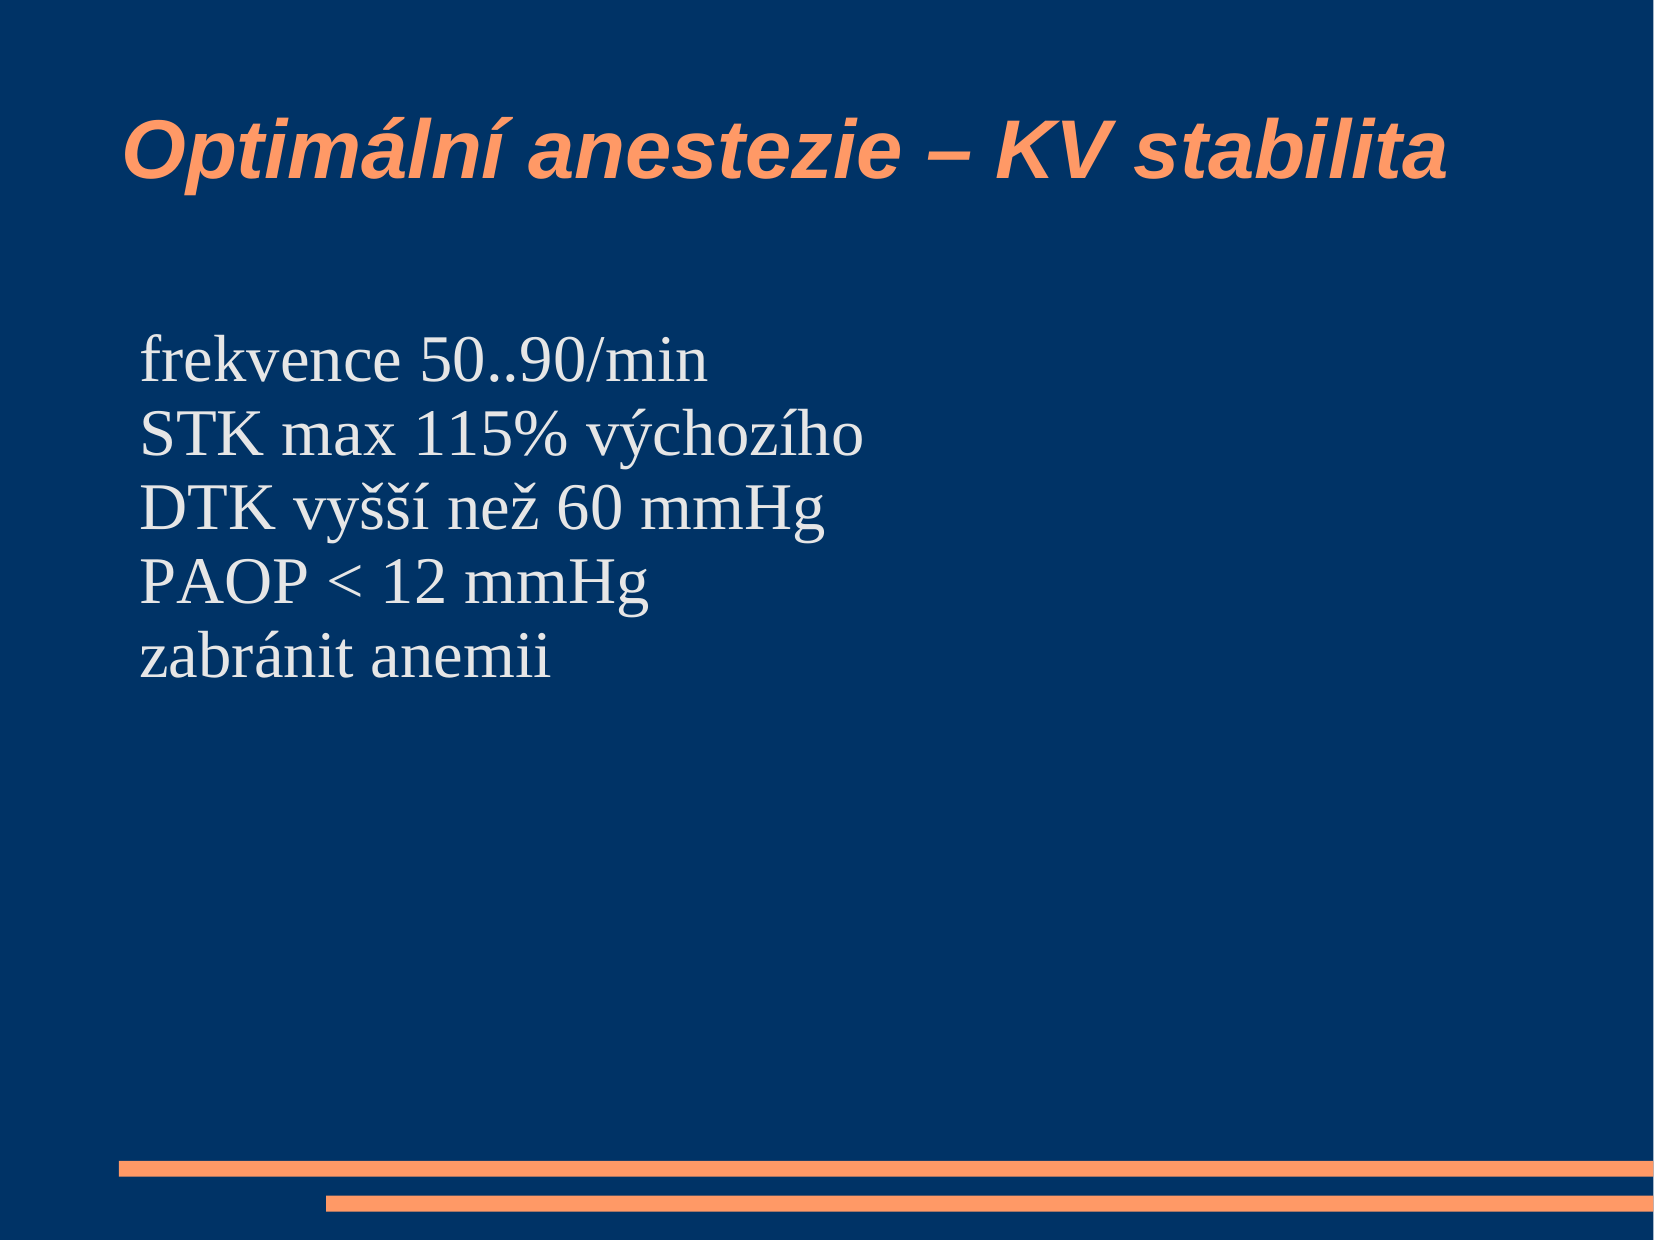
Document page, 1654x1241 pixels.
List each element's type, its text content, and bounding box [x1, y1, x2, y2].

title Optimální anestezie – KV stabilita [121, 46, 1534, 254]
list frekvence 50..90/min STK max 115% výchozího DTK vyšší než 60 mmHg PAOP < 12 mmHg zabránit anemii [121, 322, 1561, 1132]
